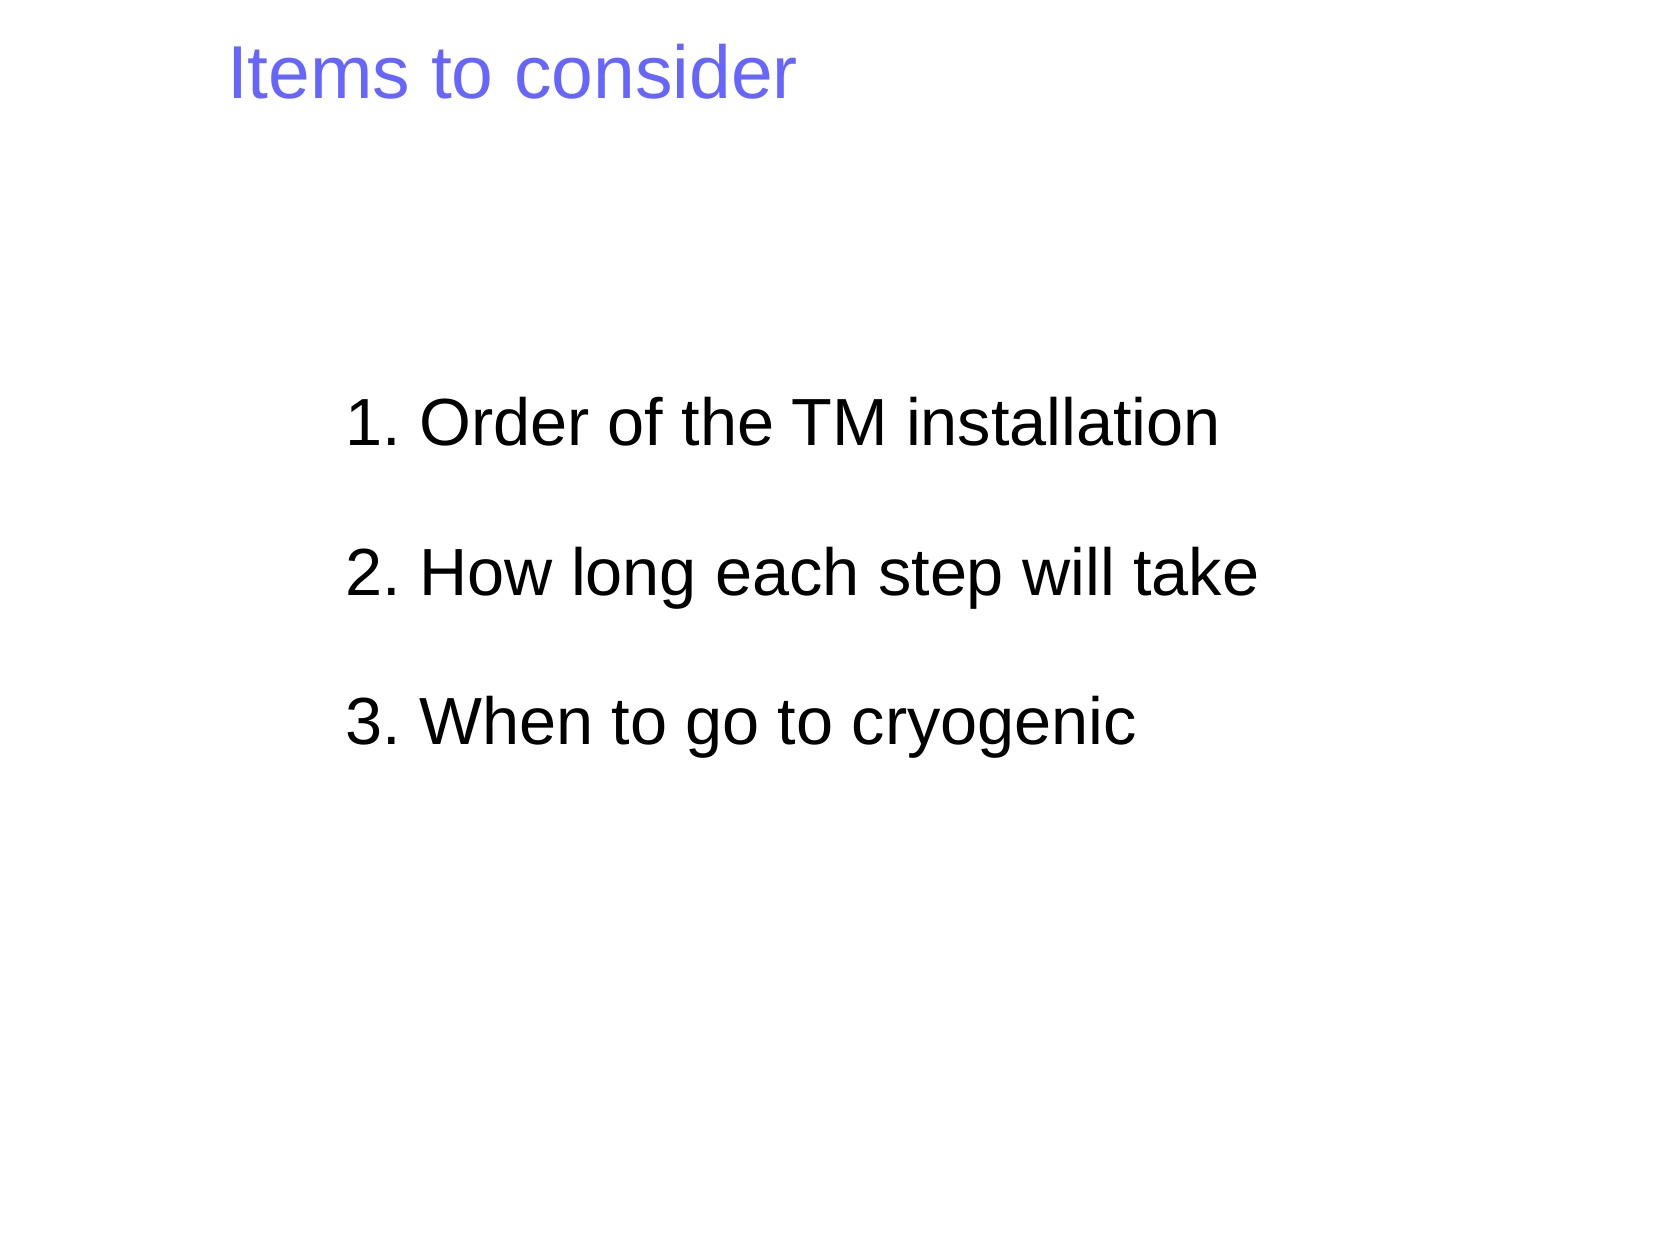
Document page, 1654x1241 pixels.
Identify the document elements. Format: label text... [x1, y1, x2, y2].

text_box Items to consider [212, 23, 814, 123]
text_box 1. Order of the TM installation 2. How long each step will take 3. When to go to cryogenic [330, 377, 1279, 751]
